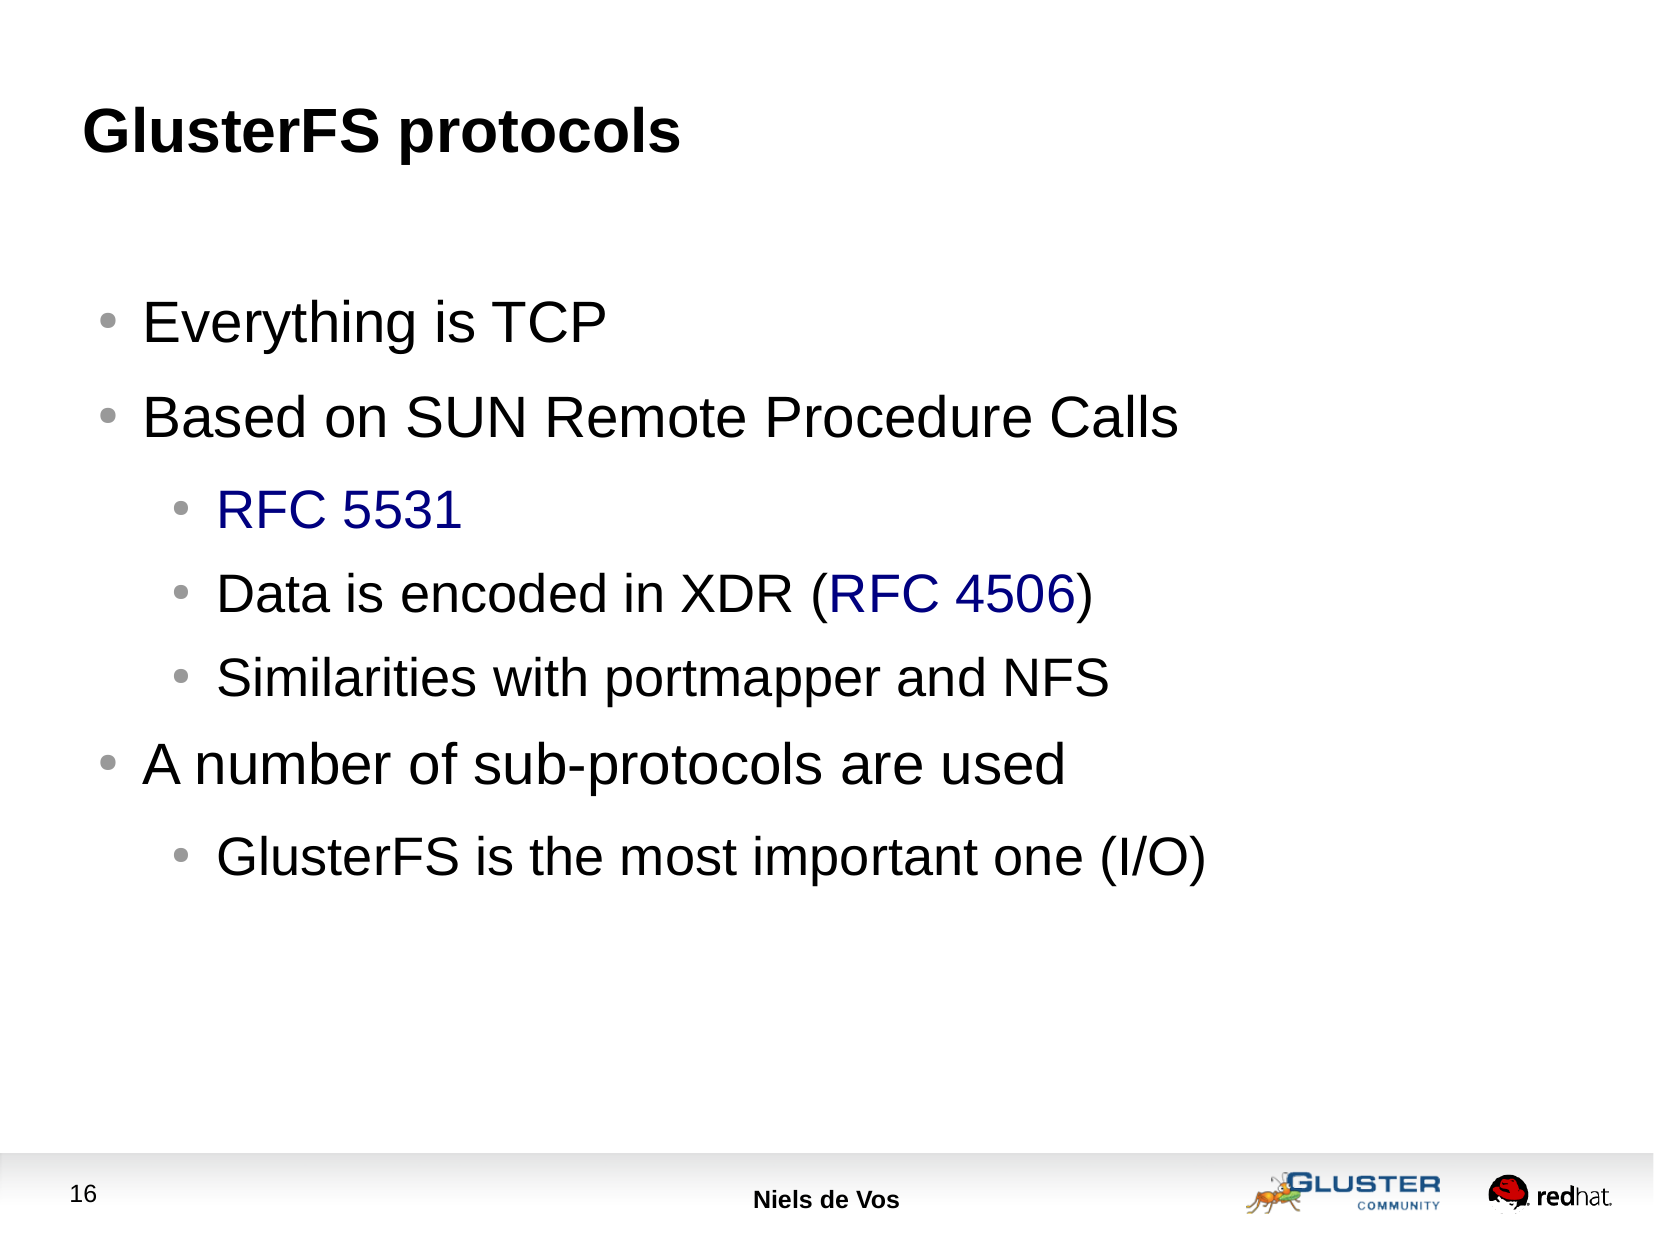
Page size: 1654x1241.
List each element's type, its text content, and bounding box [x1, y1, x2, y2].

list Everything is TCP Based on SUN Remote Procedure Calls RFC 5531 Data is encoded in XDR (RFC 4506) Similarities with portmapper and NFS A number of sub-protocols are used GlusterFS is the most important one (I/O) [82, 290, 1571, 995]
title GlusterFS protocols [82, 37, 1571, 226]
picture [0, 1153, 1654, 1238]
